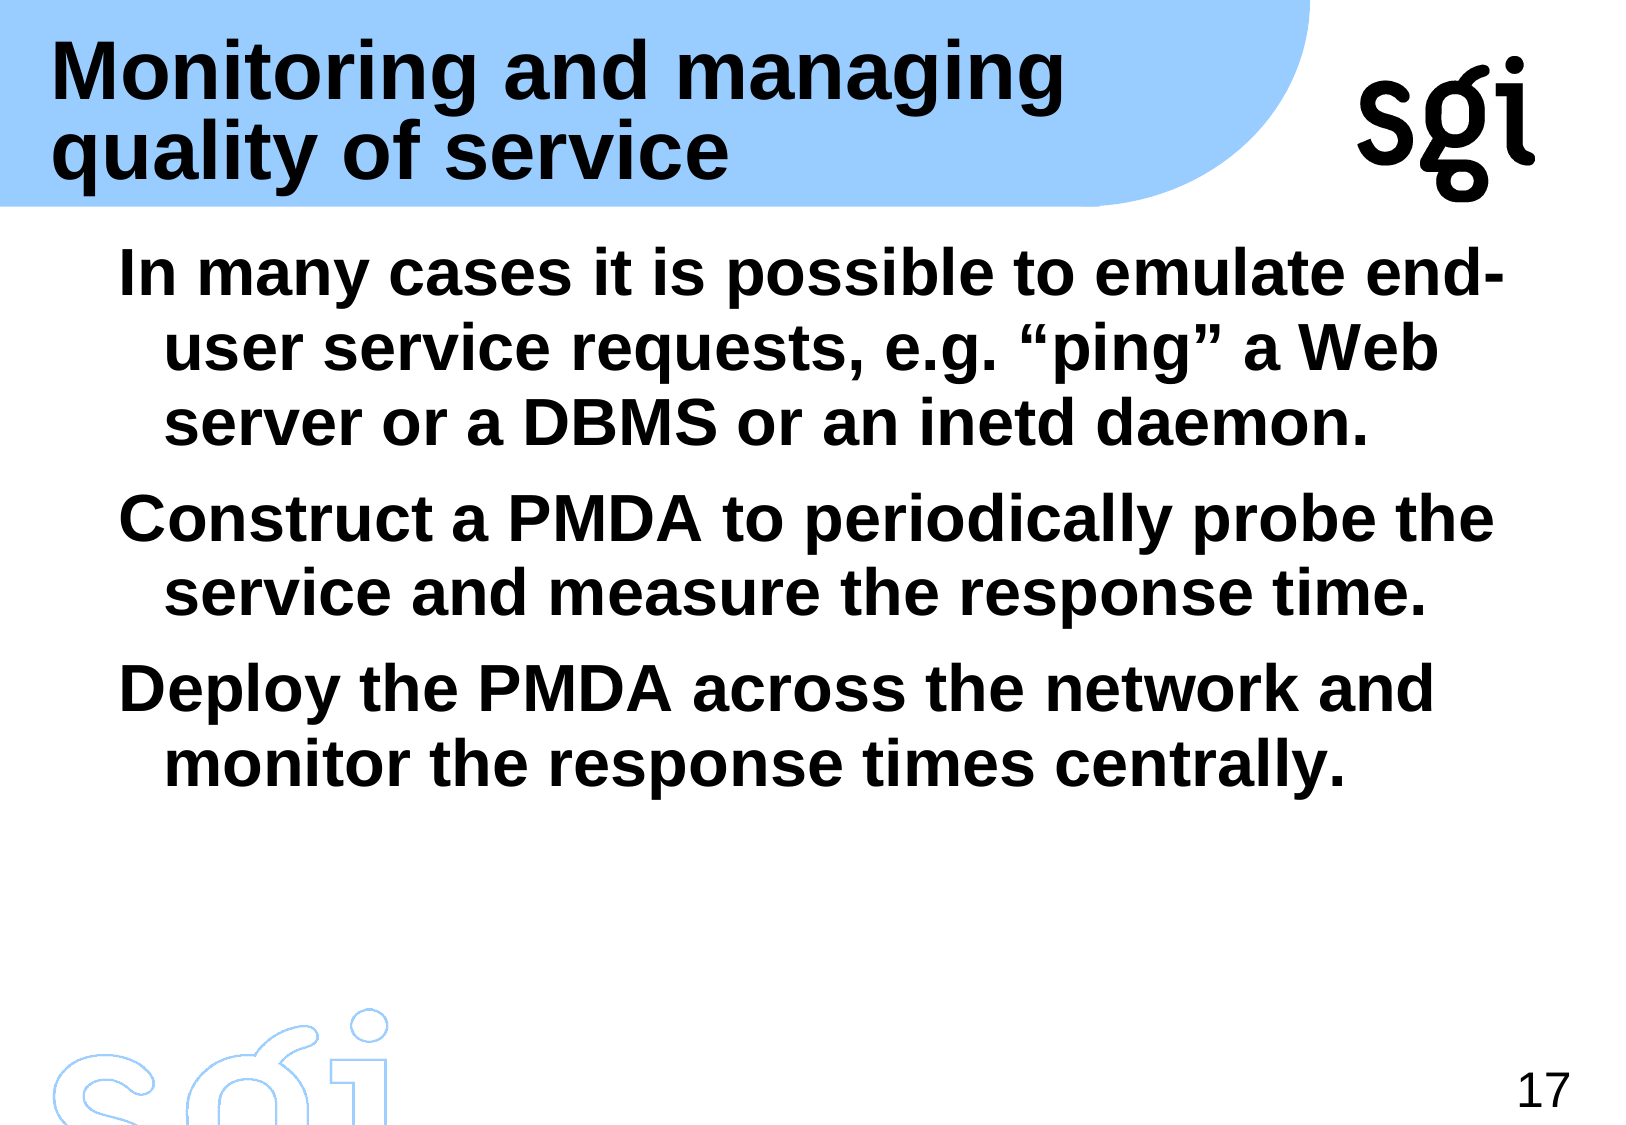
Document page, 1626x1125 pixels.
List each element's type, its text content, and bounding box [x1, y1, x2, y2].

title Monitoring and managing quality of service [36, 24, 1318, 208]
list In many cases it is possible to emulate end-user service requests, e.g. “ping” a Web server or a DBMS or an inetd daemon. Construct a PMDA to periodically probe the service and measure the response time. Deploy the PMDA across the network and monitor the response times centrally. [87, 228, 1538, 1023]
